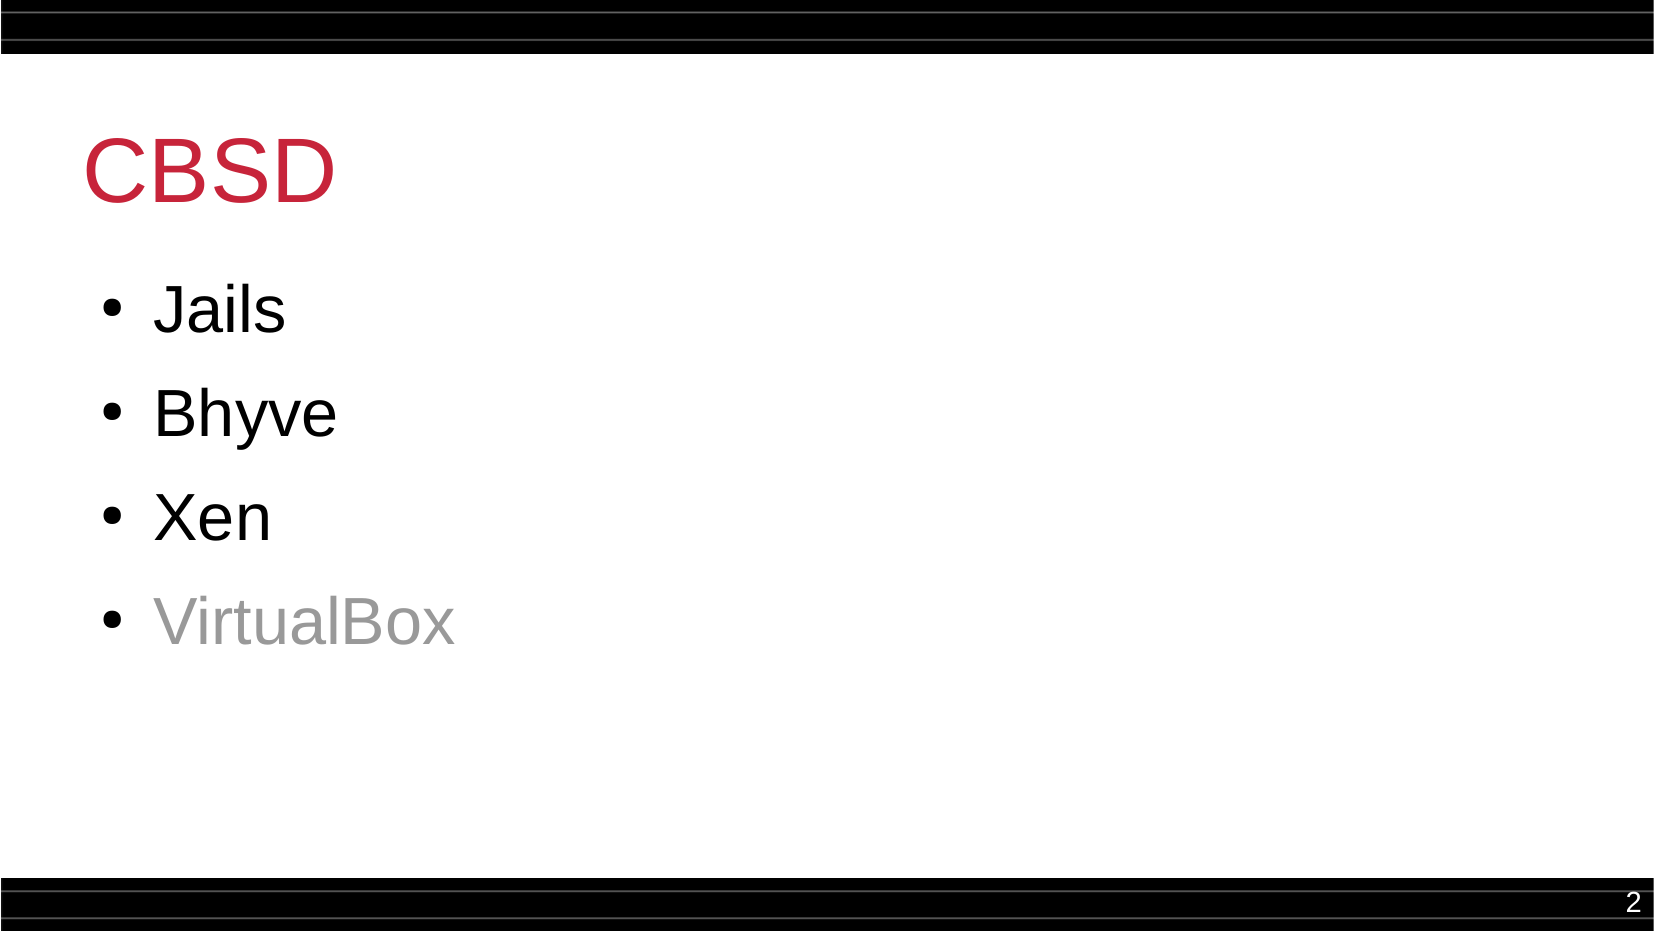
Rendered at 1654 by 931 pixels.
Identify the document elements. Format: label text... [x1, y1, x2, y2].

title CBSD [82, 92, 1571, 249]
picture [1, 878, 1654, 931]
picture [1, 0, 1654, 54]
list Jails Bhyve Xen VirtualBox [82, 271, 1571, 851]
